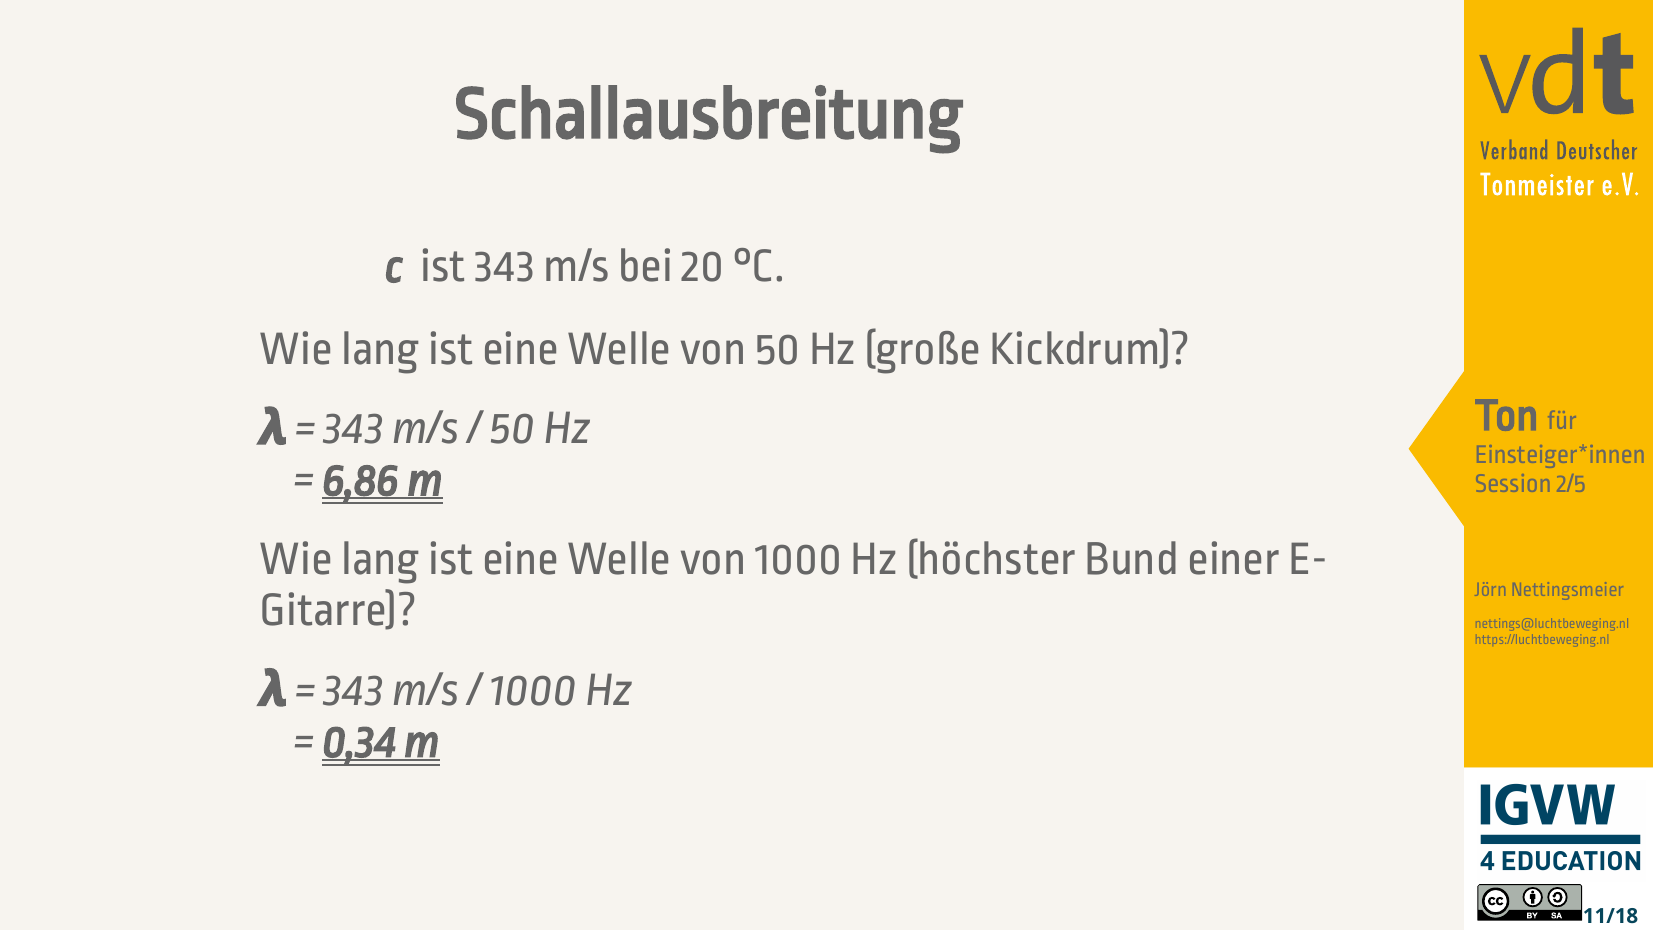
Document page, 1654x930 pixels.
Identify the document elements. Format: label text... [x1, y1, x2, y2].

picture [1477, 780, 1646, 882]
list c ist 343 m/s bei 20 °C. Wie lang ist eine Welle von 50 Hz (große Kickdrum)? λ = 343 m/s / 50 Hz = 6,86 m Wie lang ist eine Welle von 1000 Hz (höchster Bund einer E-Gitarre)? λ = 343 m/s / 1000 Hz = 0,34 m [259, 230, 1394, 852]
title Schallausbreitung [82, 37, 1335, 193]
